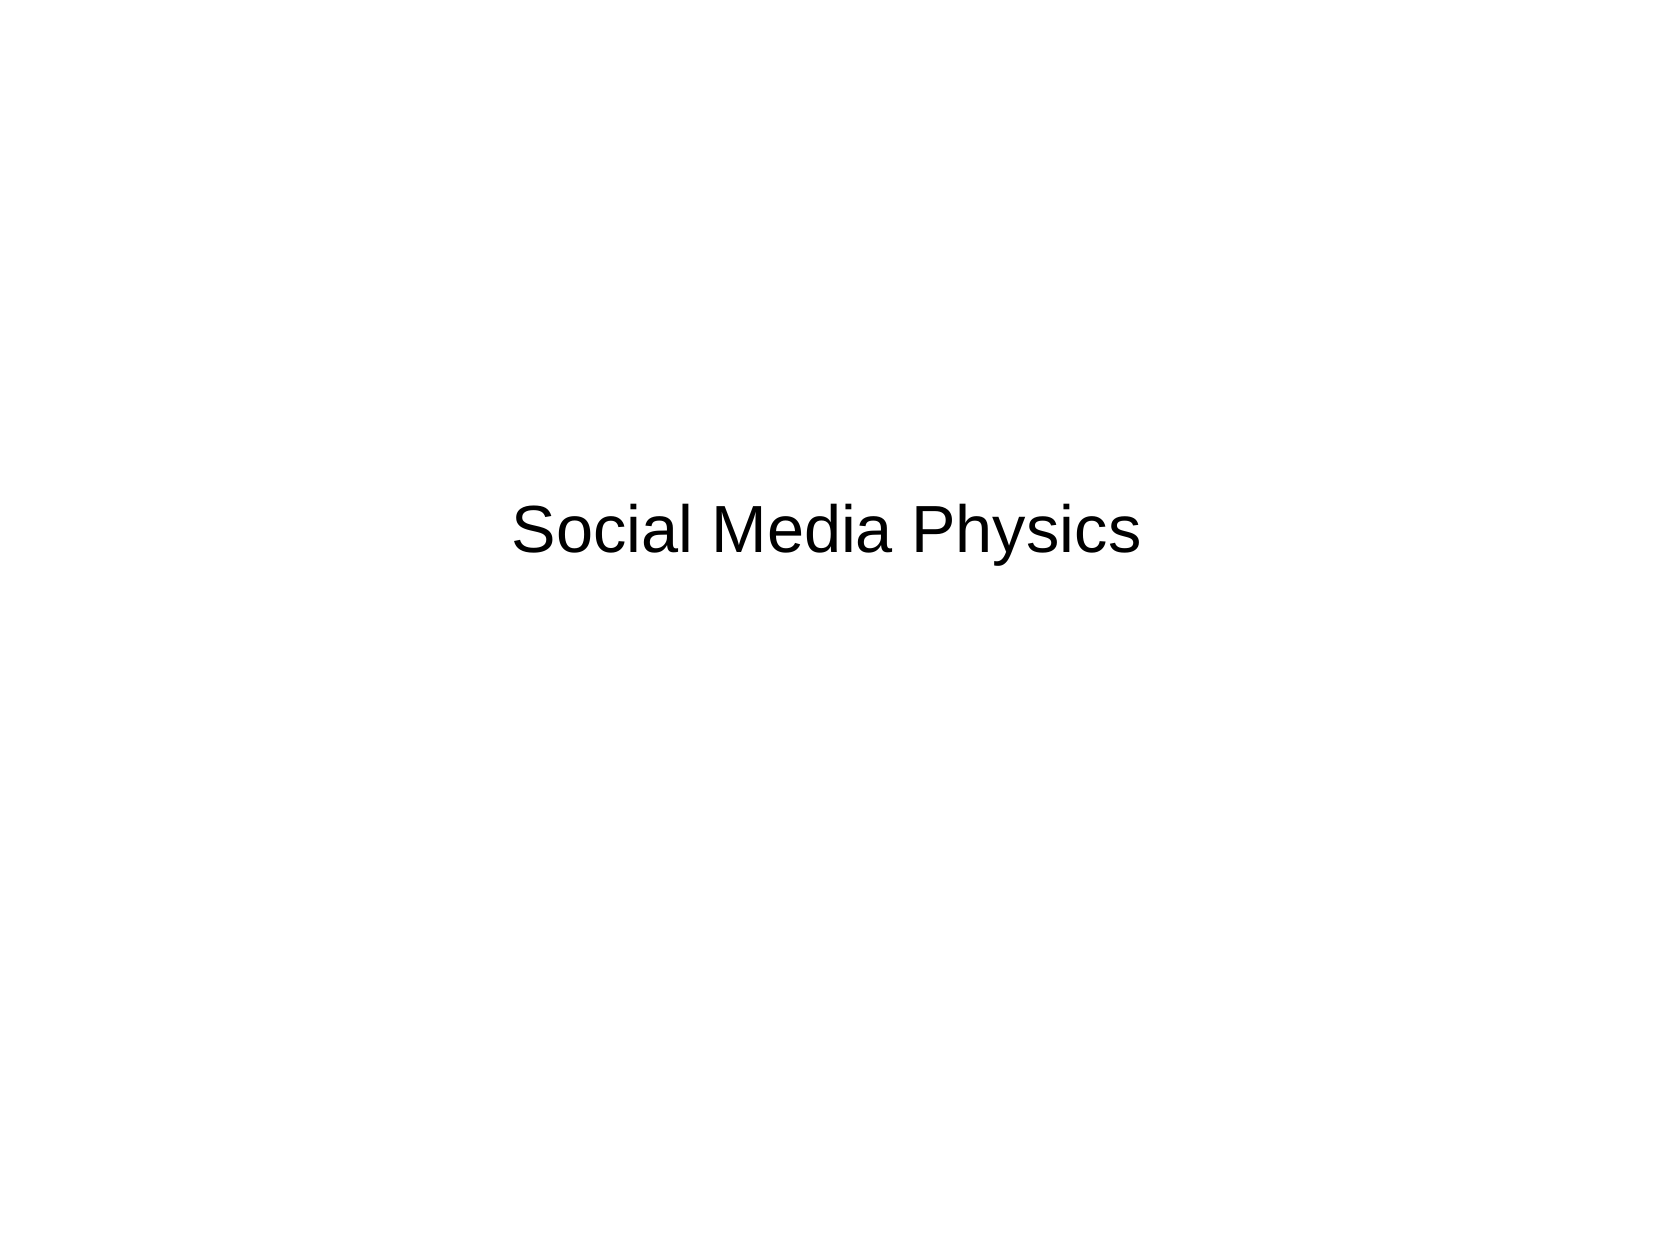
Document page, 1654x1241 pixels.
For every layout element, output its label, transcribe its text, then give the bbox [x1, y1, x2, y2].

subtitle Social Media Physics [82, 49, 1571, 1010]
